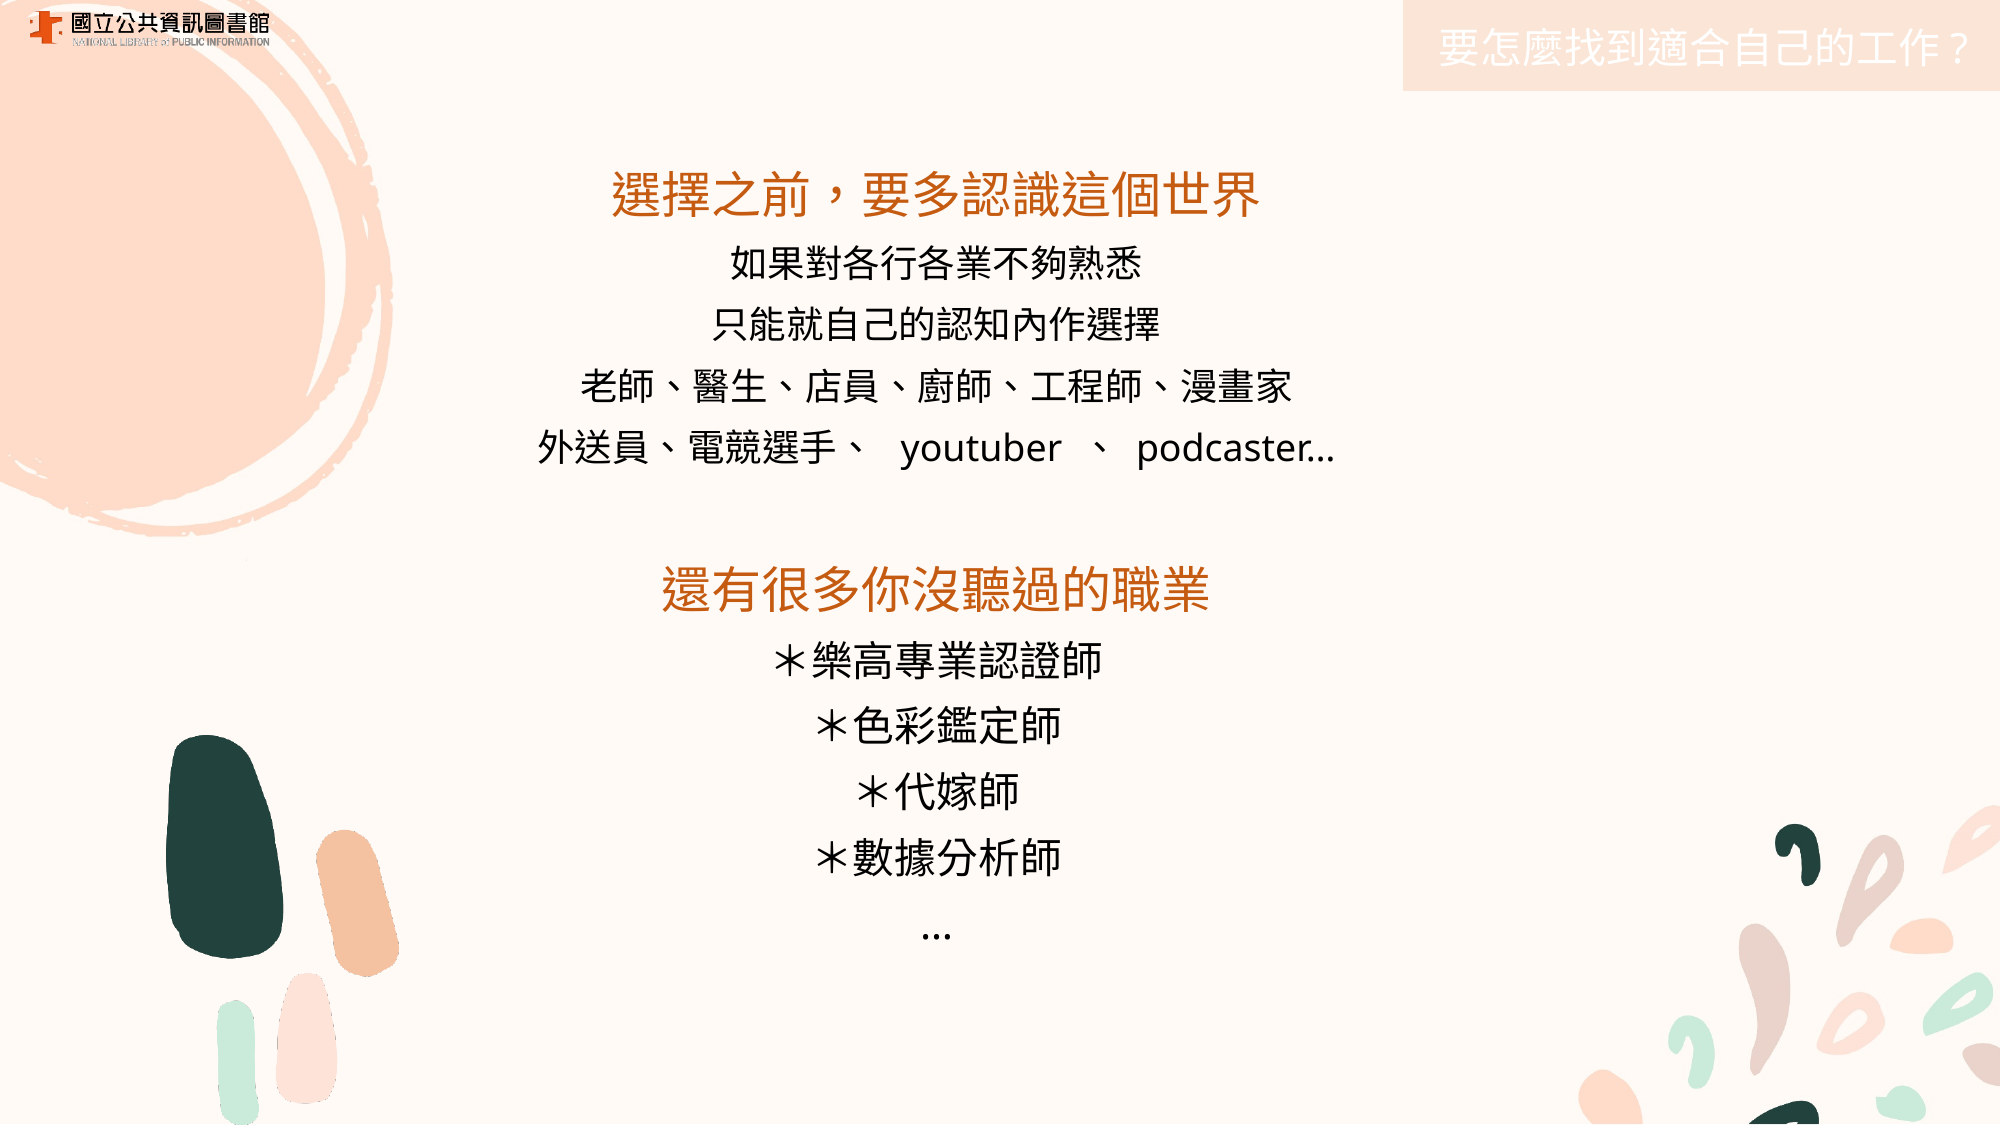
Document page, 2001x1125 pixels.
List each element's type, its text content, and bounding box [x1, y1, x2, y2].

text_box [1403, 0, 2000, 91]
picture [0, 0, 2000, 1125]
text_box 要怎麼找到適合自己的工作? [1424, 0, 2000, 81]
text_box 選擇之前，要多認識這個世界 如果對各行各業不夠熟悉 只能就自己的認知內作選擇 老師、醫生、店員、廚師、工程師、漫畫家 外送員、電競選手、 youtuber 、 podcaster… 還有很多你沒聽過的職業 ＊樂高專業認證師 ＊色彩鑑定師 ＊代嫁師 ＊數據分析師 … [358, 162, 1515, 1032]
